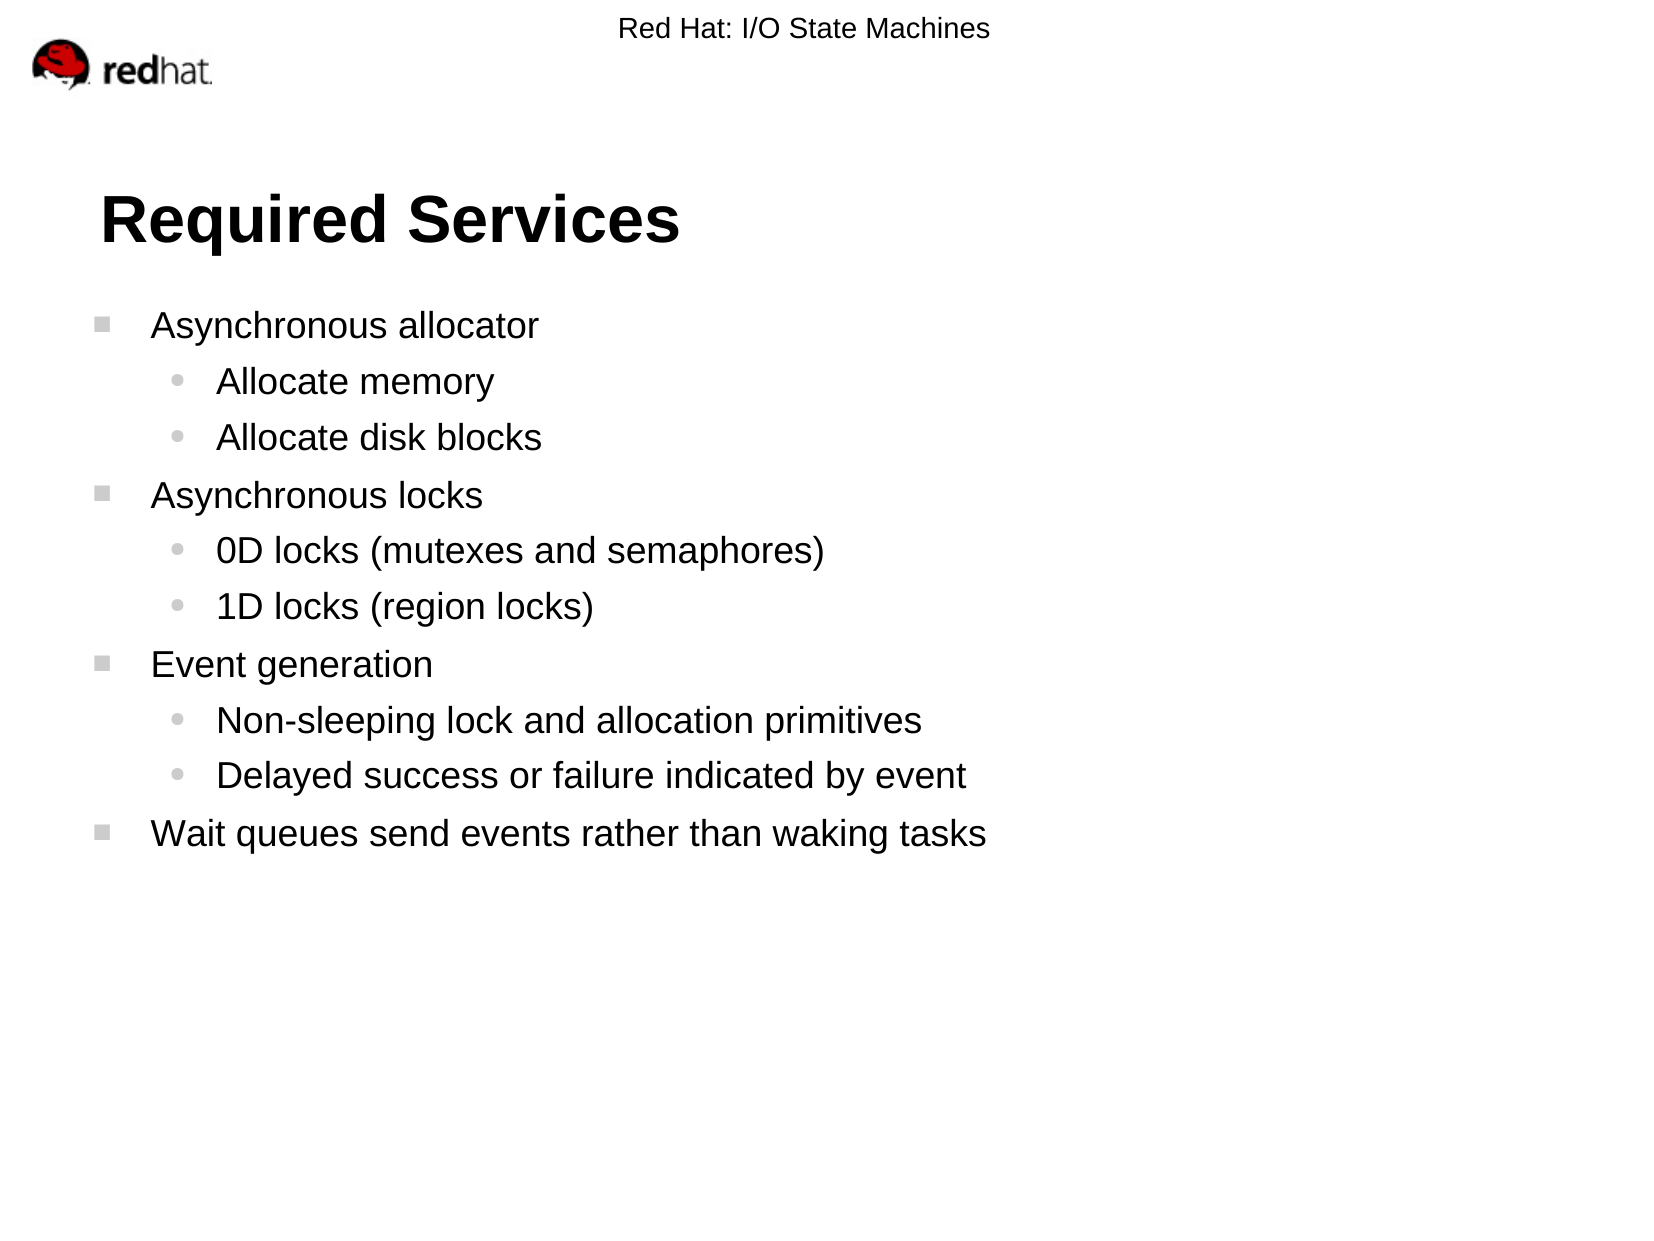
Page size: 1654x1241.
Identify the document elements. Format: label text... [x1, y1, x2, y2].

title Required Services [100, 164, 1506, 275]
list Asynchronous allocator Allocate memory Allocate disk blocks Asynchronous locks 0D locks (mutexes and semaphores) 1D locks (region locks) Event generation Non-sleeping lock and allocation primitives Delayed success or failure indicated by event Wait queues send events rather than waking tasks [94, 304, 1500, 1174]
picture [31, 37, 212, 98]
